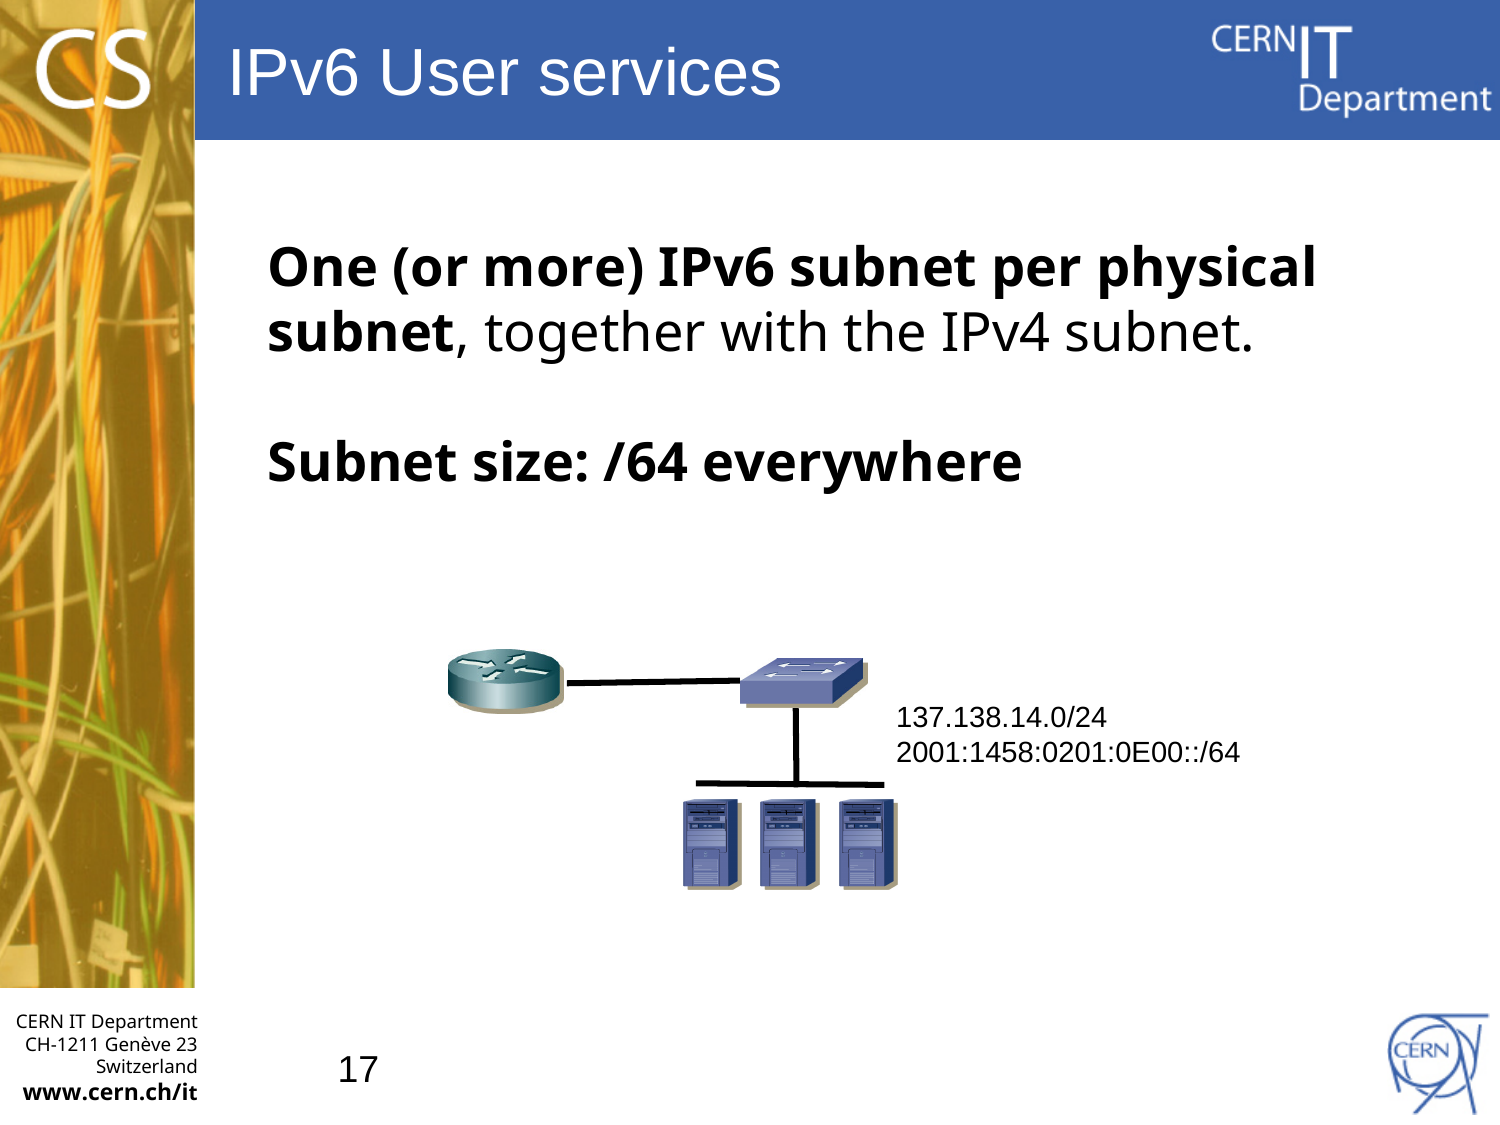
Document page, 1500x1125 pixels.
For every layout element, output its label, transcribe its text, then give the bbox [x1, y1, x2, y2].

picture [0, 0, 212, 988]
picture [839, 799, 898, 890]
picture [760, 799, 820, 890]
picture [1387, 1012, 1490, 1115]
text_box 137.138.14.0/24 2001:1458:0201:0E00::/64 [881, 691, 1413, 777]
picture [1126, 0, 1500, 140]
picture [683, 799, 742, 890]
picture [740, 658, 868, 708]
text_box One (or more) IPv6 subnet per physical subnet, together with the IPv4 subnet. Subnet size: /64 everywhere [252, 224, 1388, 760]
picture [448, 649, 564, 714]
title IPv6 User services [212, 0, 1126, 157]
